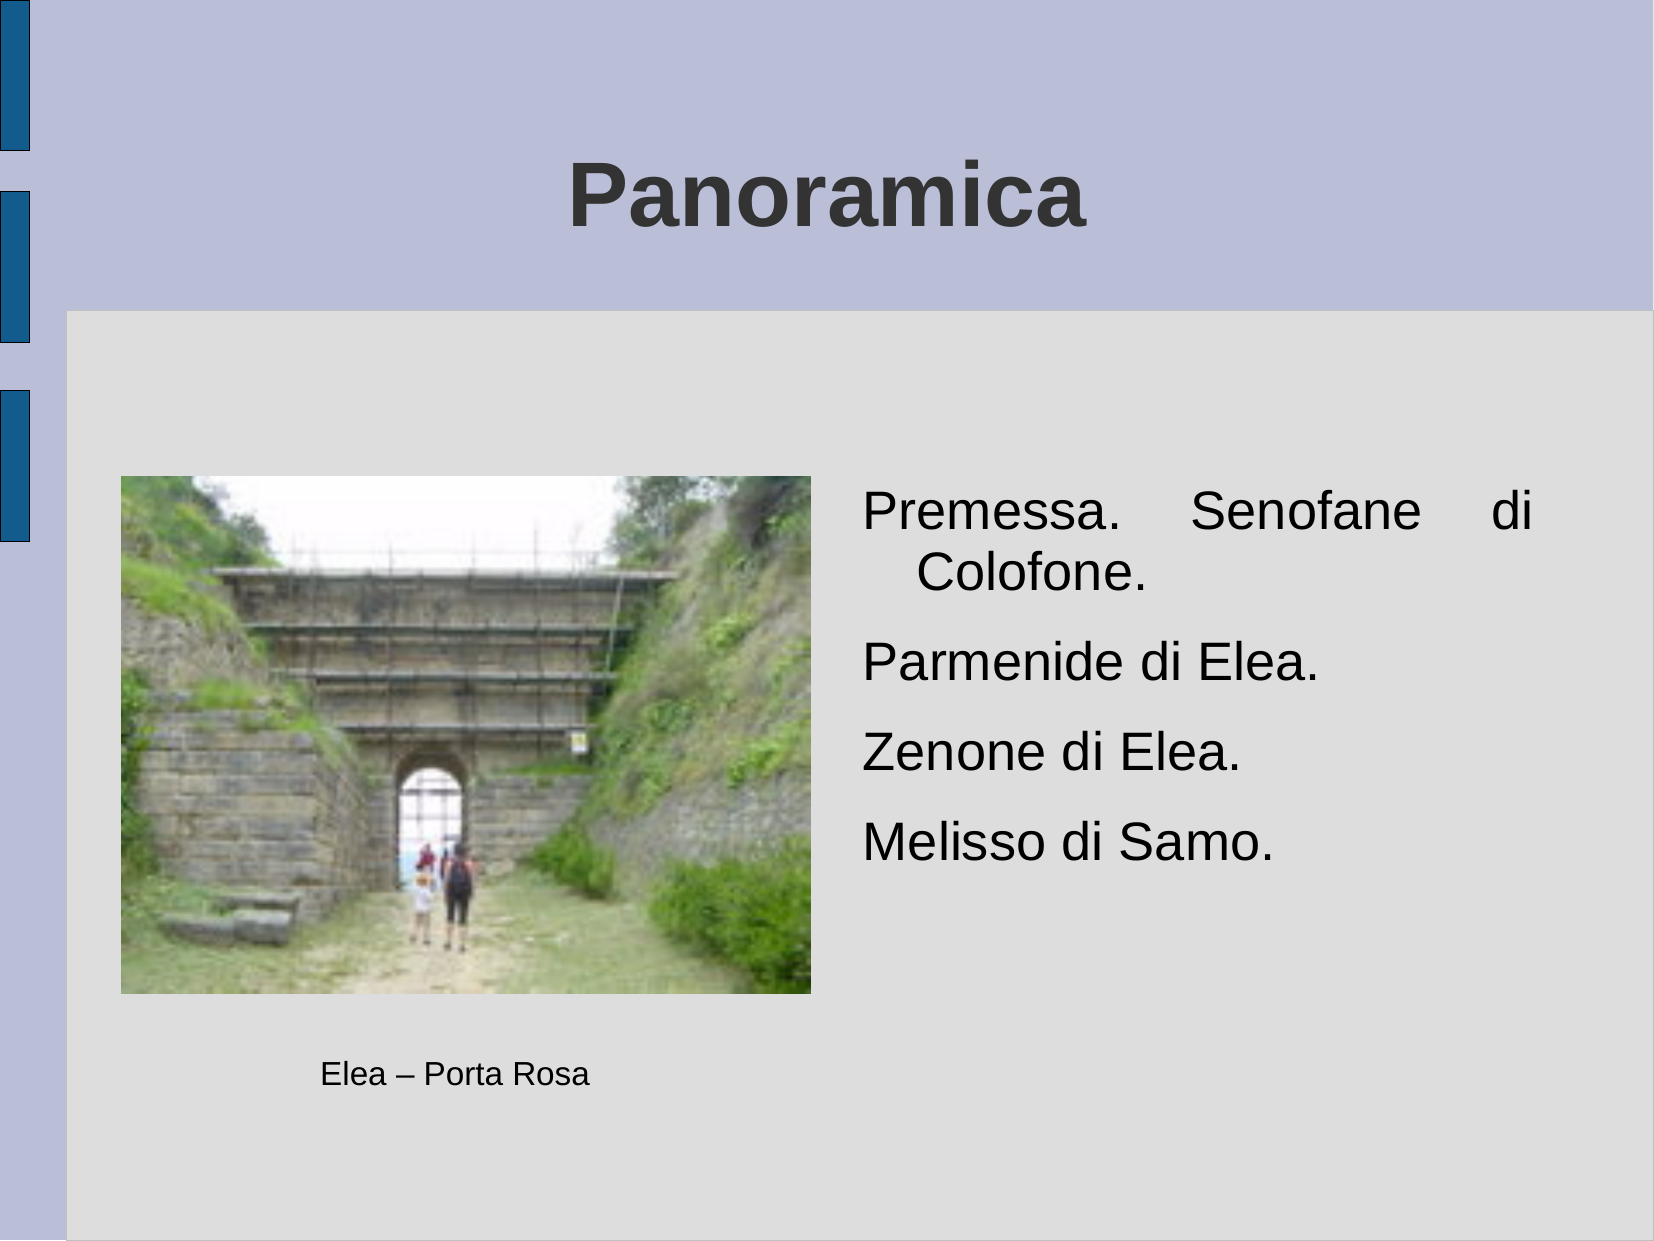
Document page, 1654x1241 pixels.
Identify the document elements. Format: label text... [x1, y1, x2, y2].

text_box Elea – Porta Rosa [320, 1055, 591, 1093]
list Premessa. Senofane di Colofone. Parmenide di Elea. Zenone di Elea. Melisso di Samo. [845, 480, 1535, 1123]
title Panoramica [121, 91, 1534, 299]
picture [121, 476, 811, 994]
